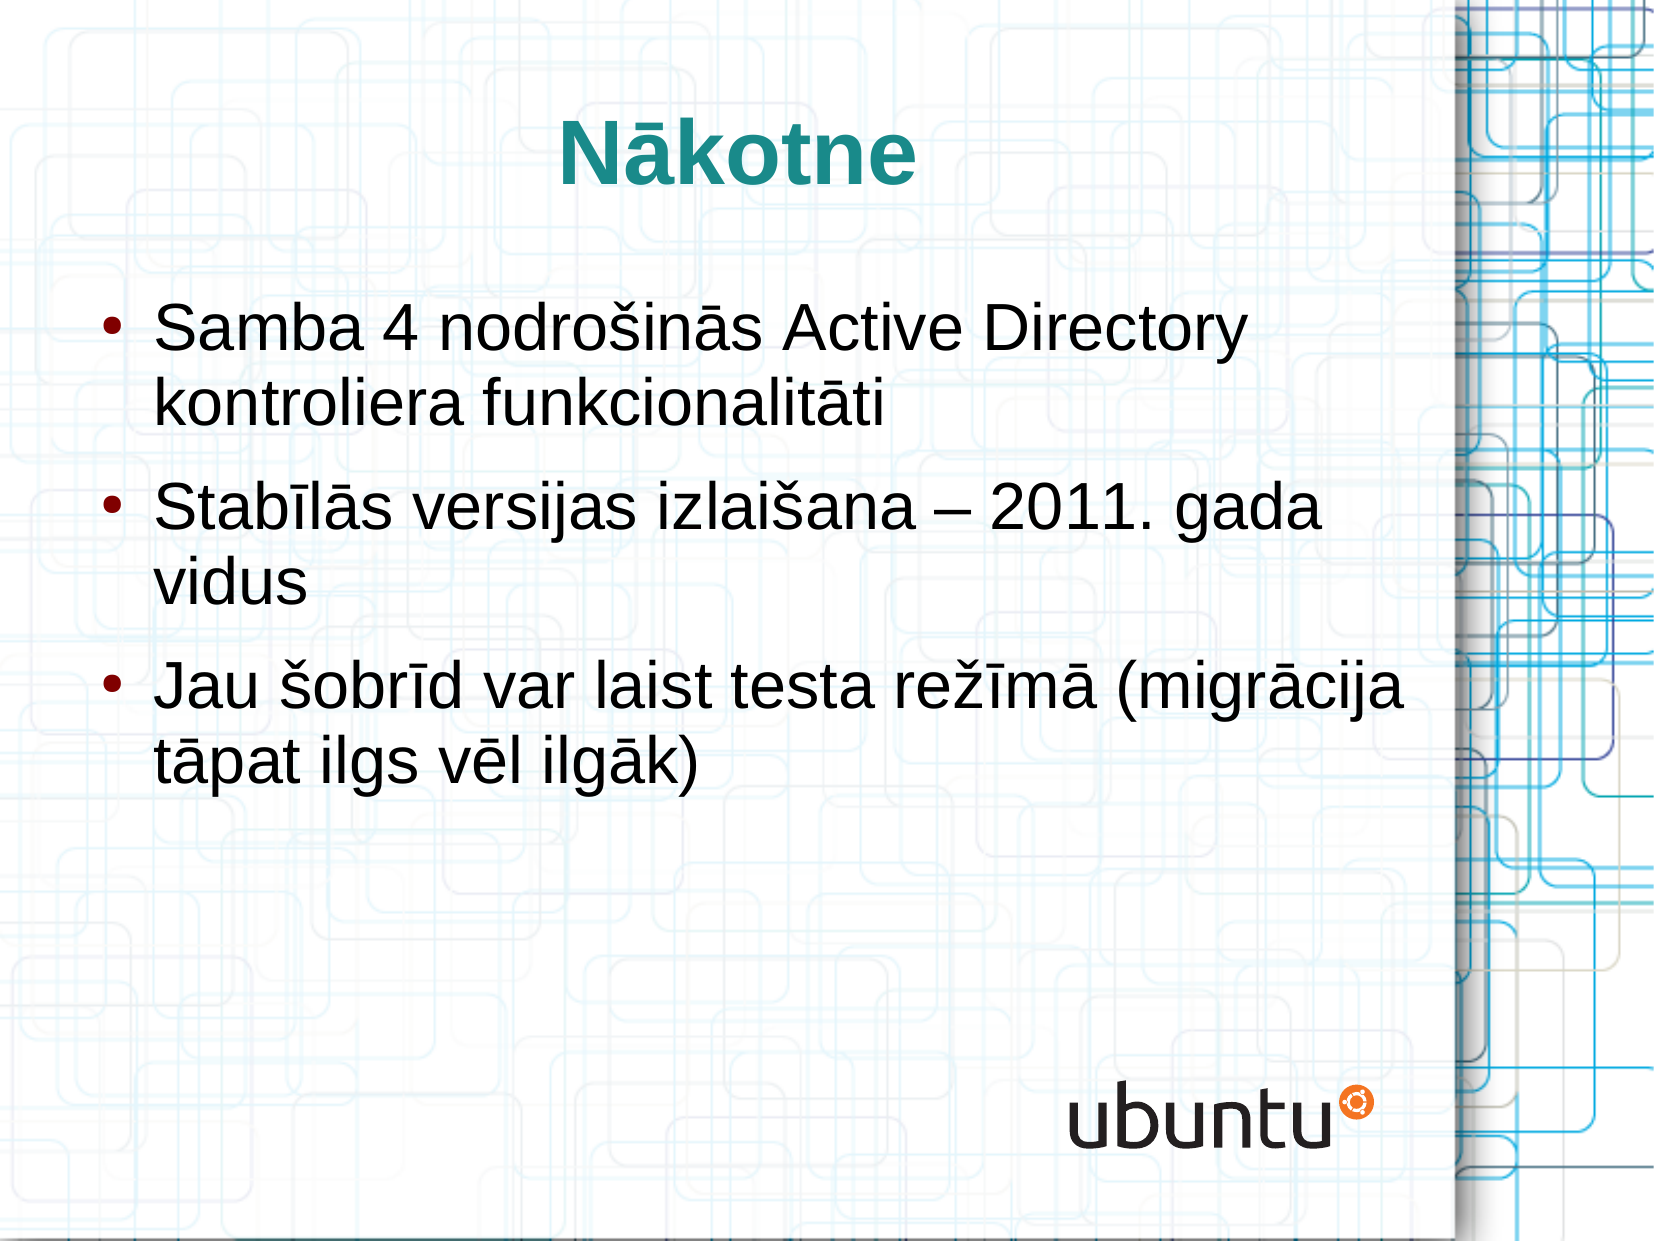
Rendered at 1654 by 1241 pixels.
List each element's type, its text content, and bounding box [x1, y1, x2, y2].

list Samba 4 nodrošinās Active Directory kontroliera funkcionalitāti Stabīlās versijas izlaišana – 2011. gada vidus Jau šobrīd var laist testa režīmā (migrācija tāpat ilgs vēl ilgāk) [82, 290, 1418, 1241]
title Nākotne [59, 49, 1418, 257]
picture [0, 0, 1654, 1241]
